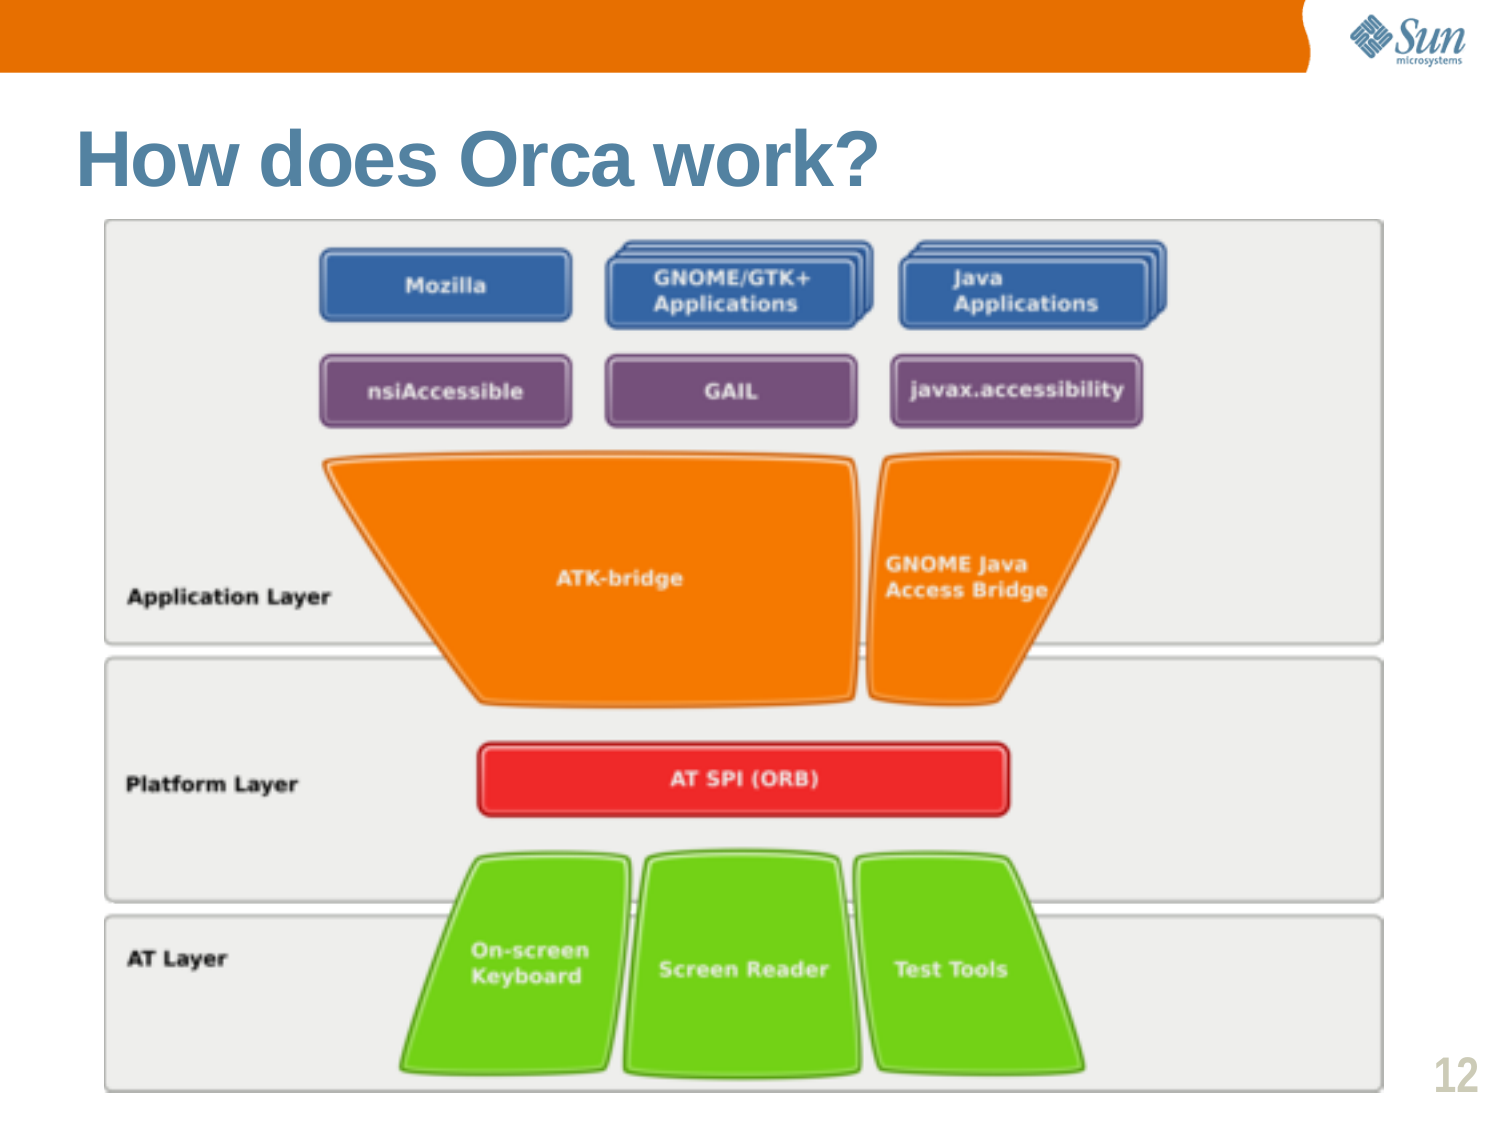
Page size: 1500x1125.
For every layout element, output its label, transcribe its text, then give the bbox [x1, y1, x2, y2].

picture [0, 0, 1500, 75]
picture [104, 219, 1384, 1093]
title How does Orca work? [75, 122, 1438, 228]
